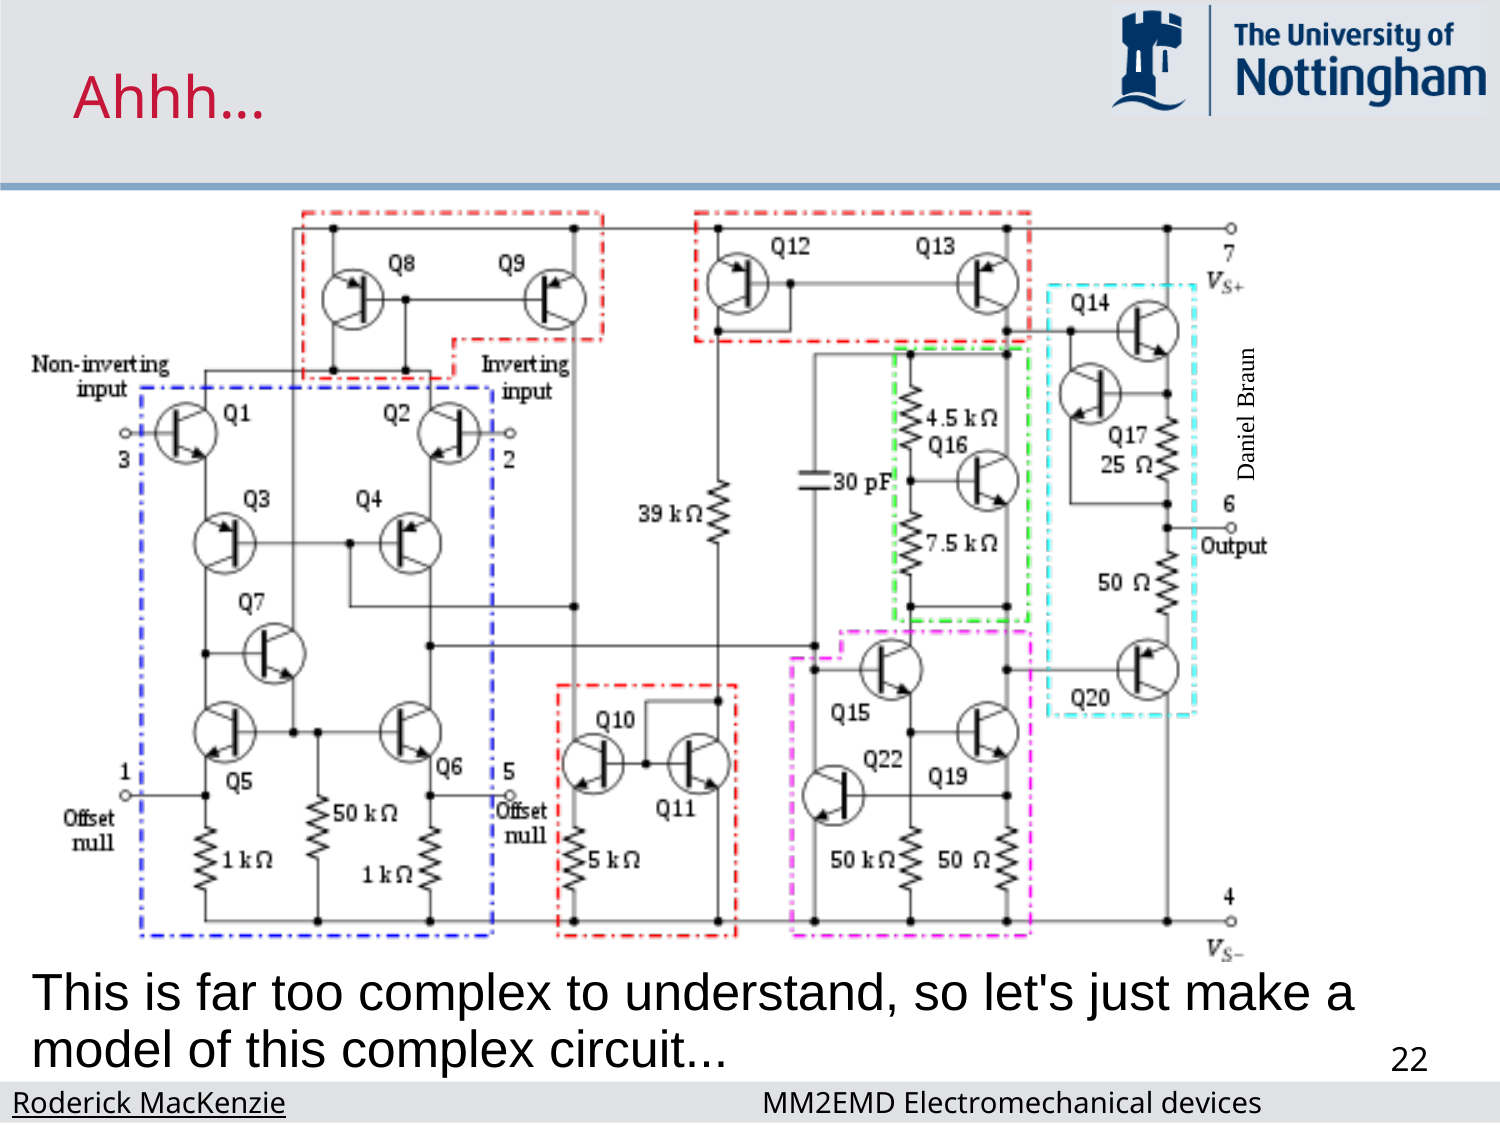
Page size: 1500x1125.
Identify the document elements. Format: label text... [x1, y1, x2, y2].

text_box <number> [1405, 1030, 1500, 1101]
title Ahhh... [59, 43, 1297, 148]
text_box Daniel Braun [1221, 185, 1297, 497]
picture [30, 206, 1280, 955]
picture [1111, 4, 1487, 116]
text_box This is far too complex to understand, so let's just make a model of this complex circuit... [16, 955, 1405, 1125]
